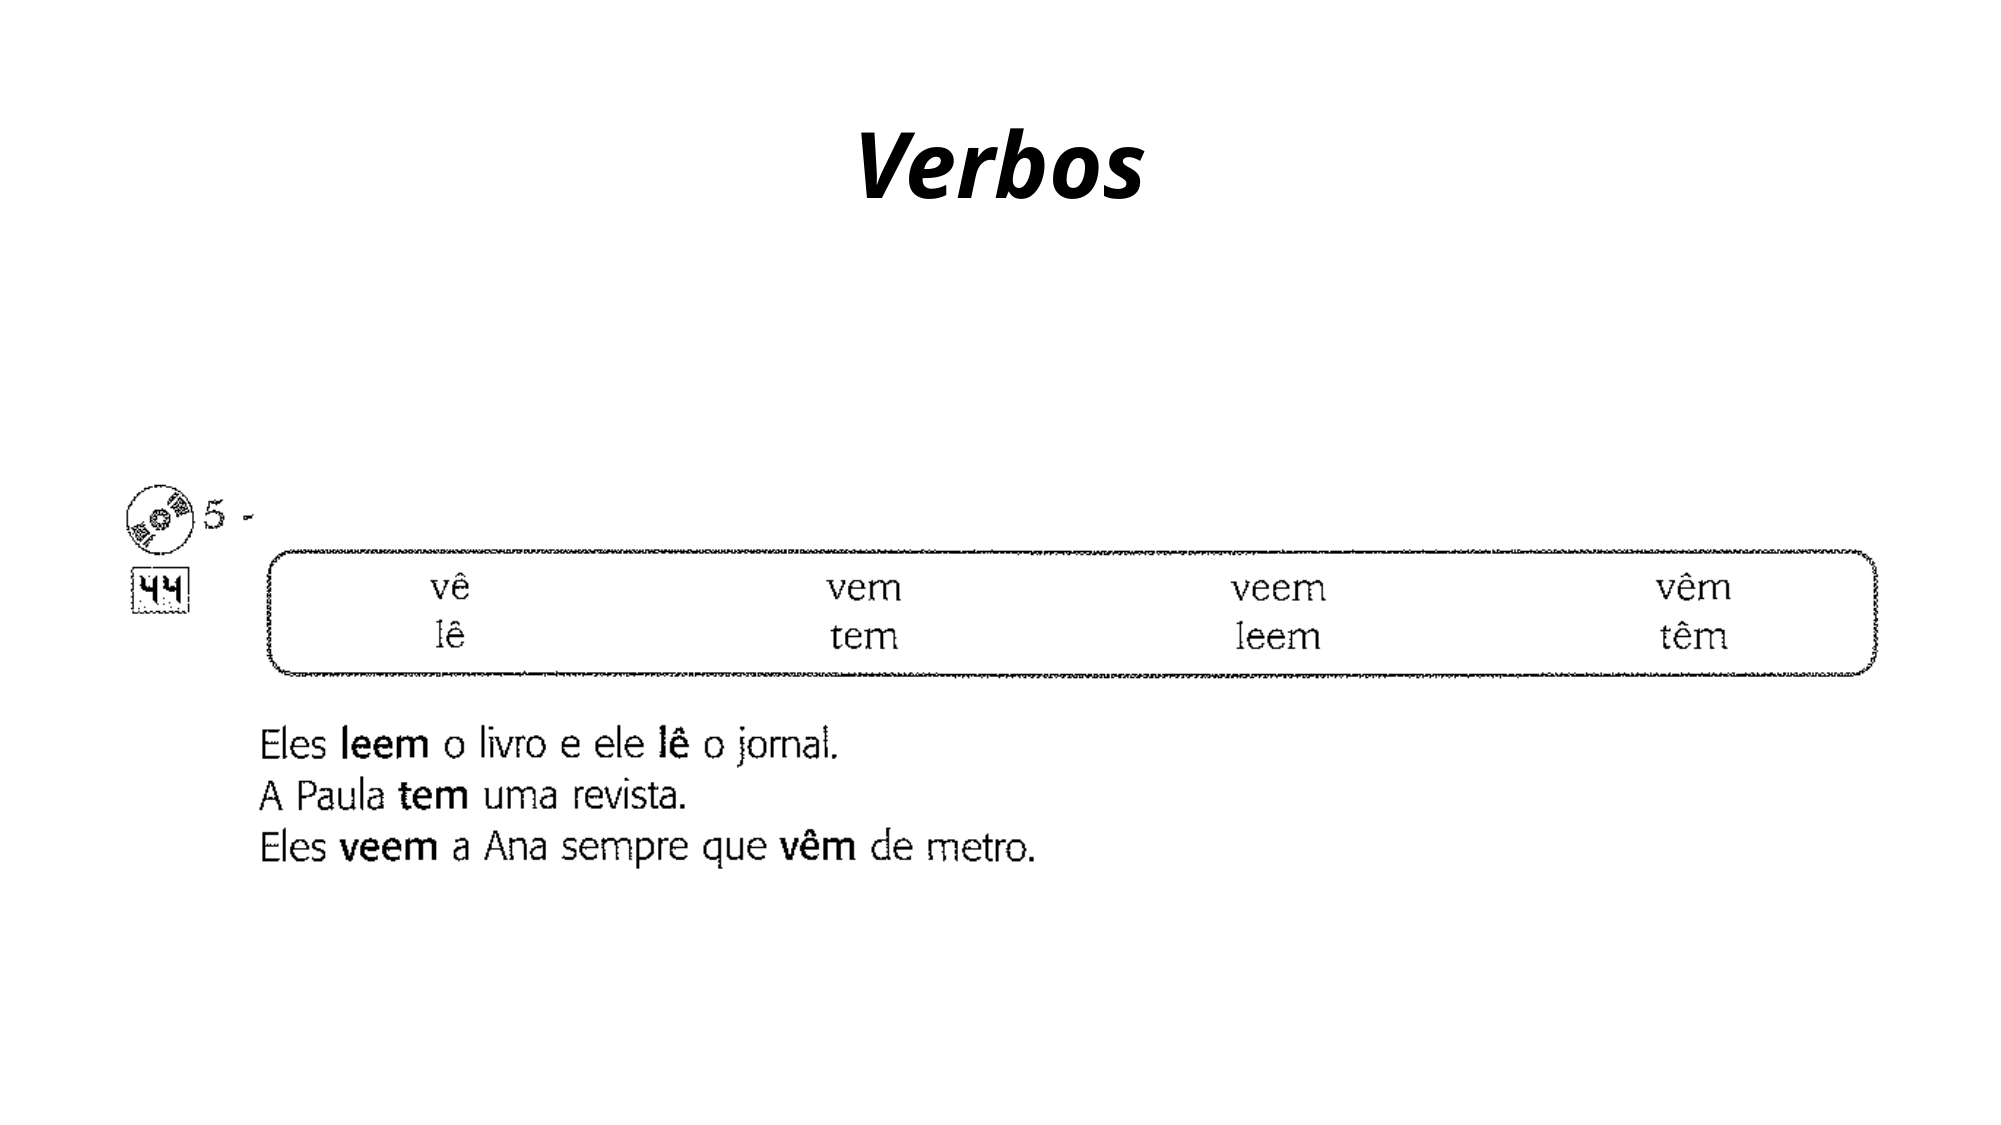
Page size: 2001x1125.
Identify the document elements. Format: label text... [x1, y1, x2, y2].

picture [118, 466, 1905, 905]
title Verbos [137, 59, 1863, 278]
